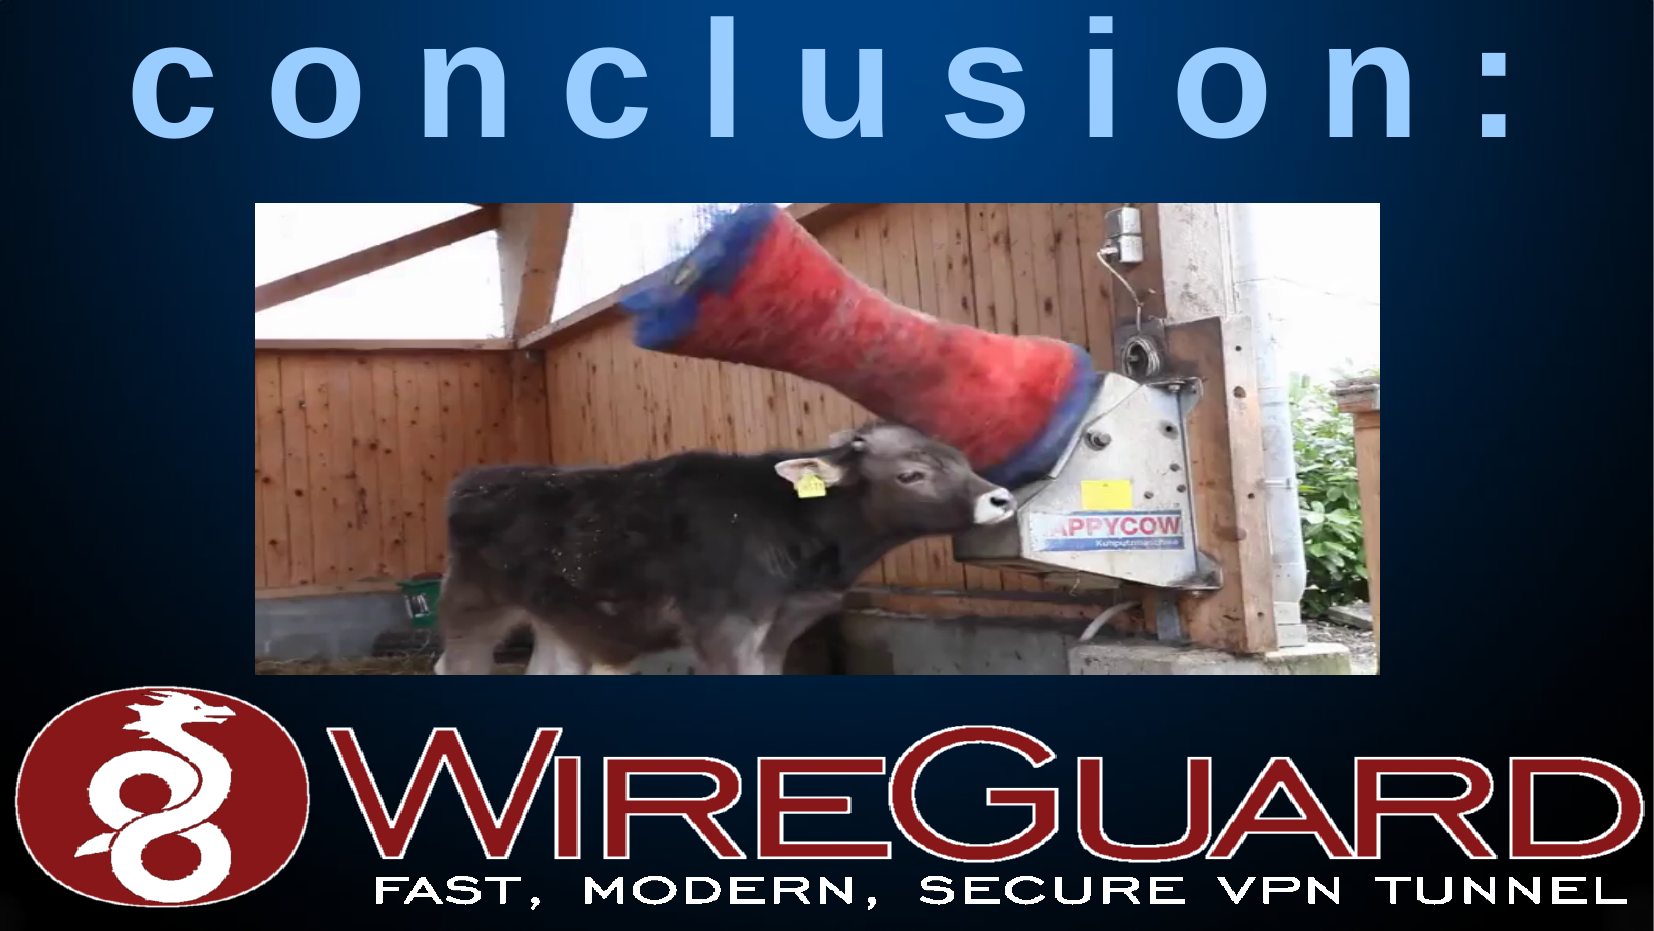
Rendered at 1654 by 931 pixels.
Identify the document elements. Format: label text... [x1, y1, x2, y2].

text_box [255, 202, 1381, 676]
picture [0, 0, 1654, 931]
title c o n c l u s i o n : [0, 0, 1651, 173]
